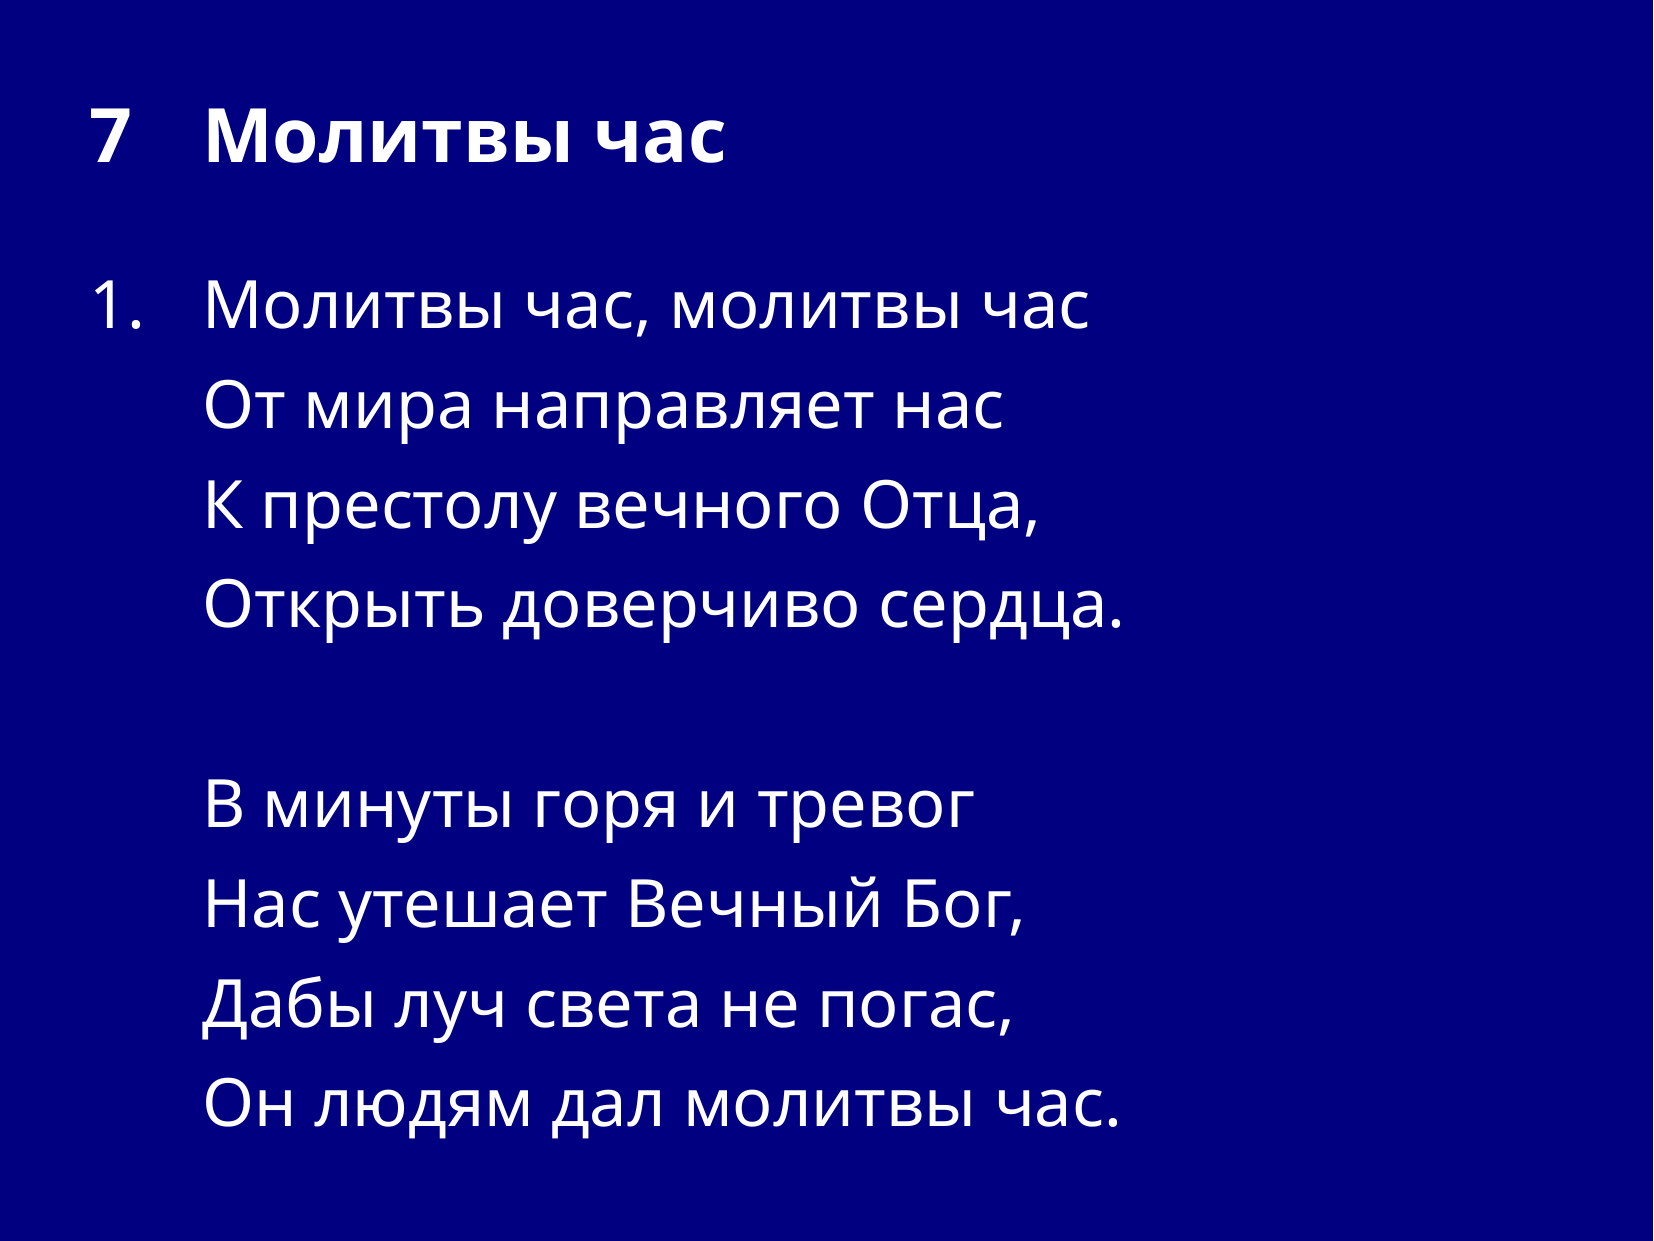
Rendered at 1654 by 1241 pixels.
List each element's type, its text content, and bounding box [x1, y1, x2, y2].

text_box 7 Молитвы час [75, 75, 1576, 188]
text_box 1. Молитвы час, молитвы час От мира направляет нас К престолу вечного Отца, Открыть доверчиво сердца. В минуты горя и тревог Нас утешает Вечный Бог, Дабы луч света не погас, Он людям дал молитвы час. [75, 188, 1576, 1163]
